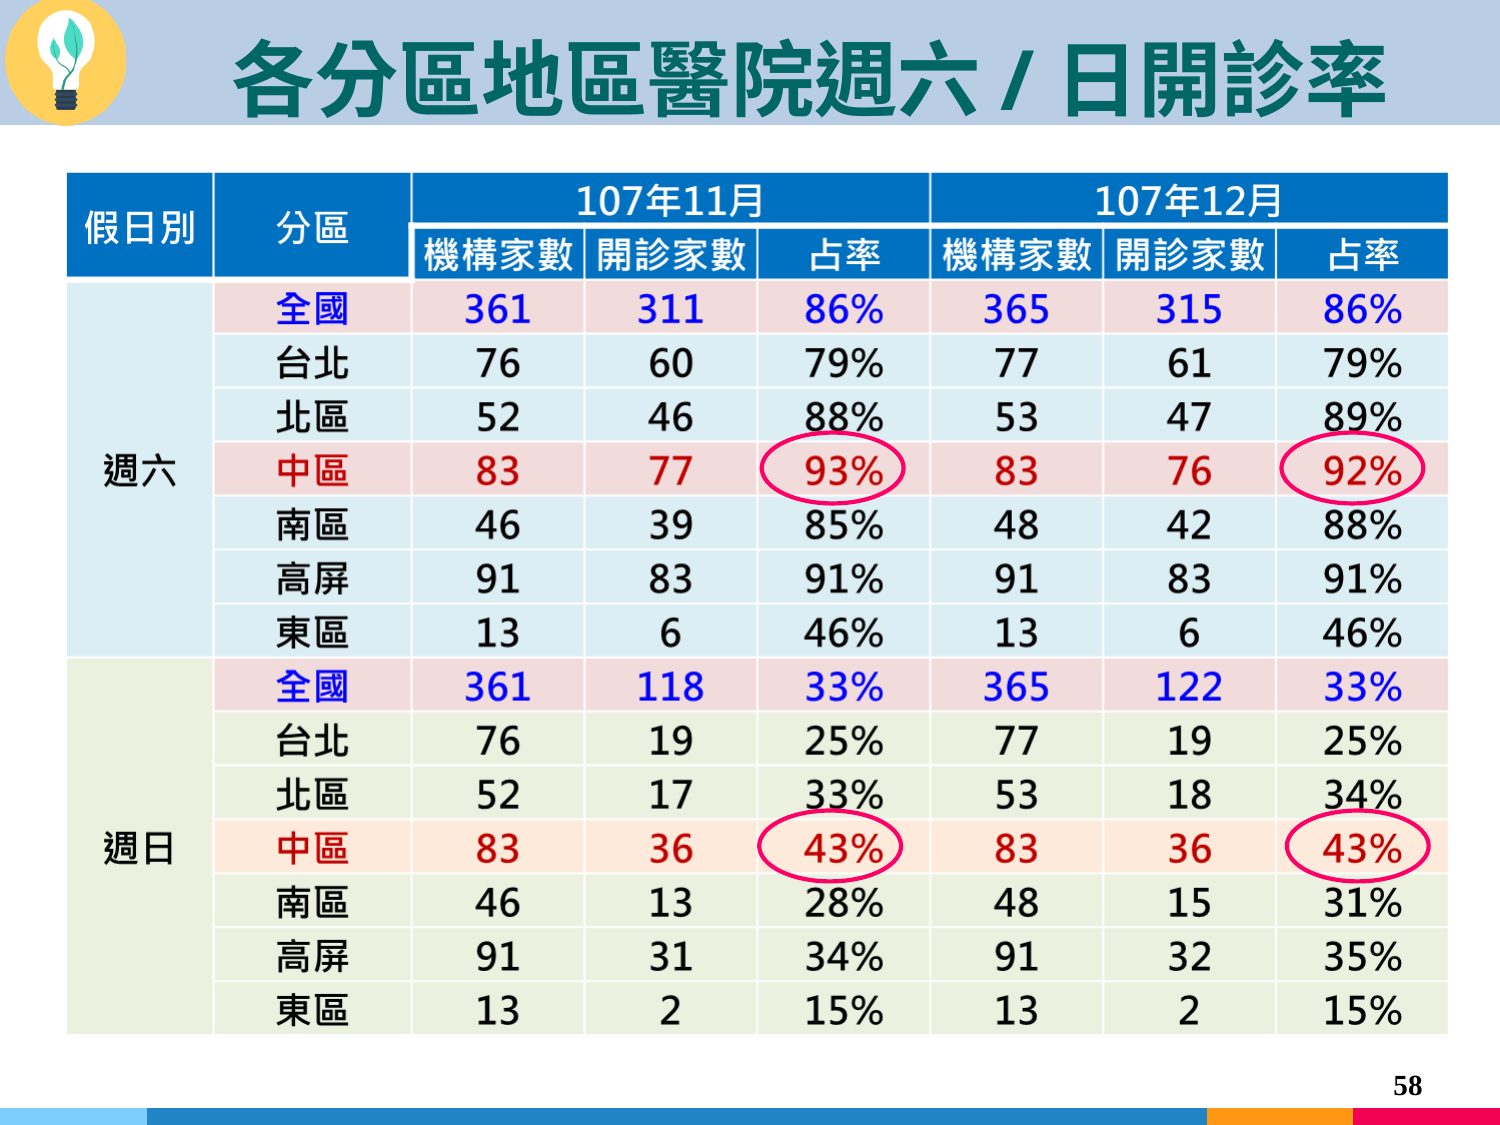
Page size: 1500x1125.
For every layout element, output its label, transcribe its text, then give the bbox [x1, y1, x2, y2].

picture [5, 0, 126, 126]
text_box <編號> [1378, 1051, 1469, 1120]
text_box 各分區地區醫院週六/日開診率 [172, 19, 1448, 136]
picture [65, 165, 1449, 1057]
